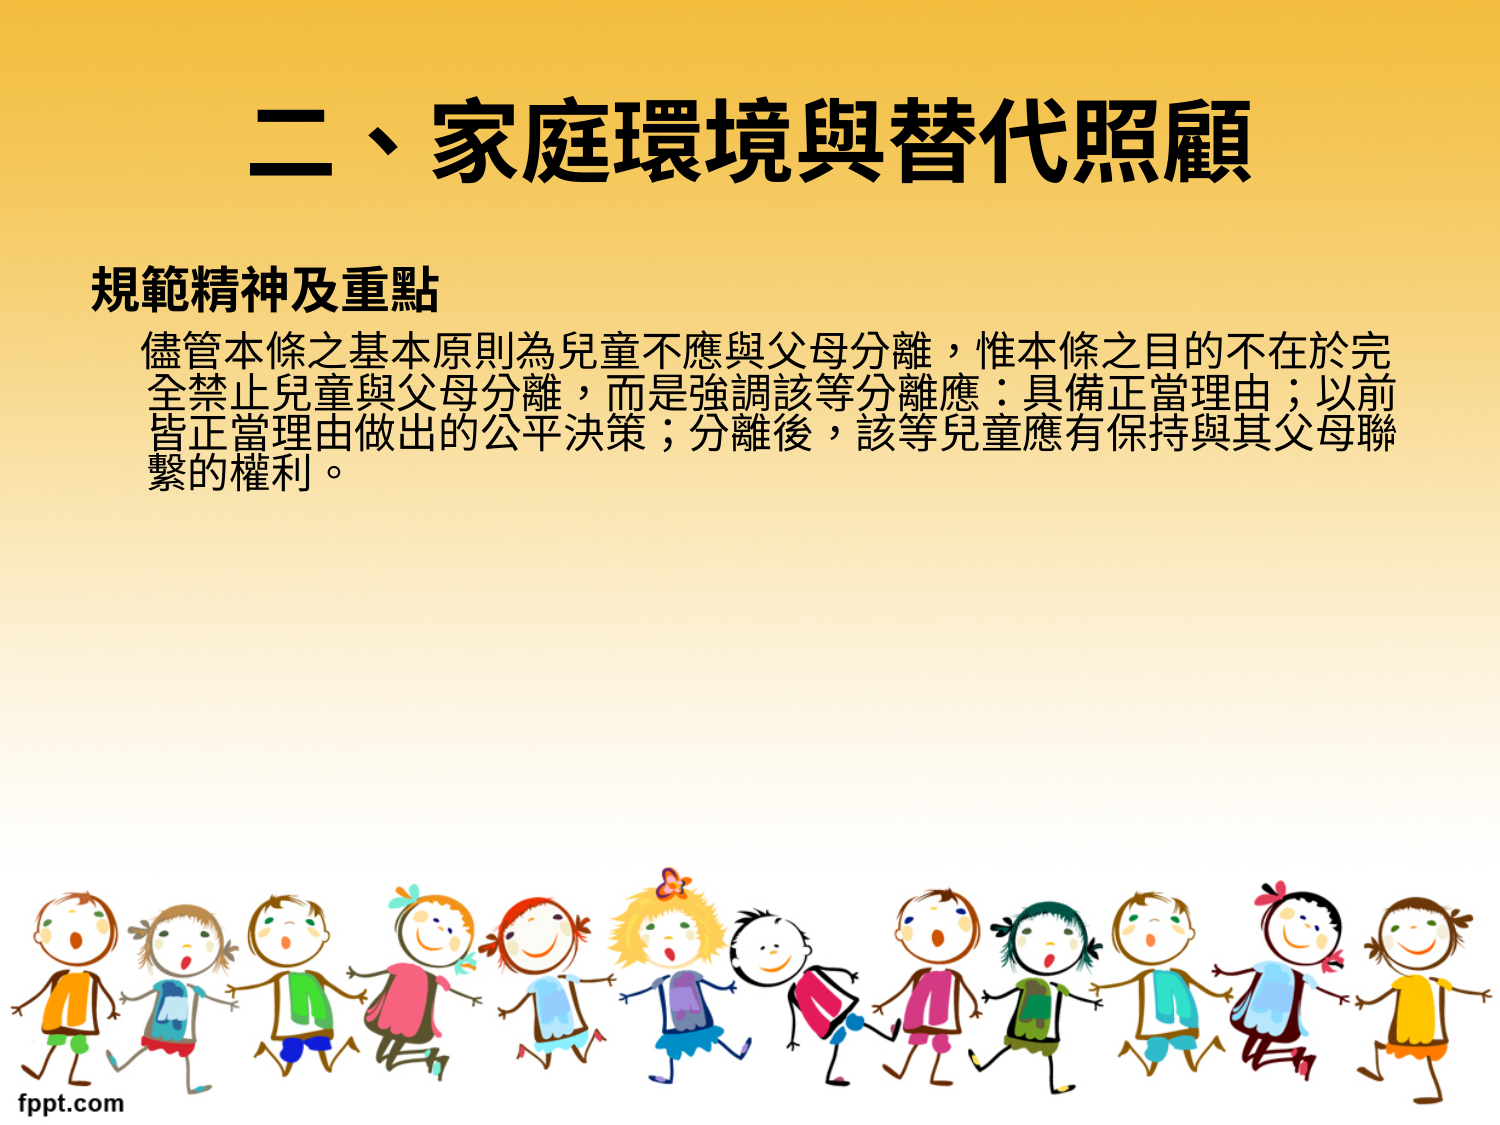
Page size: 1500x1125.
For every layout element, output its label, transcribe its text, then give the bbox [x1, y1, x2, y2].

title 二、家庭環境與替代照顧 [75, 45, 1426, 233]
picture [0, 0, 1500, 1125]
list 規範精神及重點 儘管本條之基本原則為兒童不應與父母分離，惟本條之目的不在於完全禁止兒童與父母分離，而是強調該等分離應：具備正當理由；以前皆正當理由做出的公平決策；分離後，該等兒童應有保持與其父母聯繫的權利。 [75, 262, 1426, 1005]
